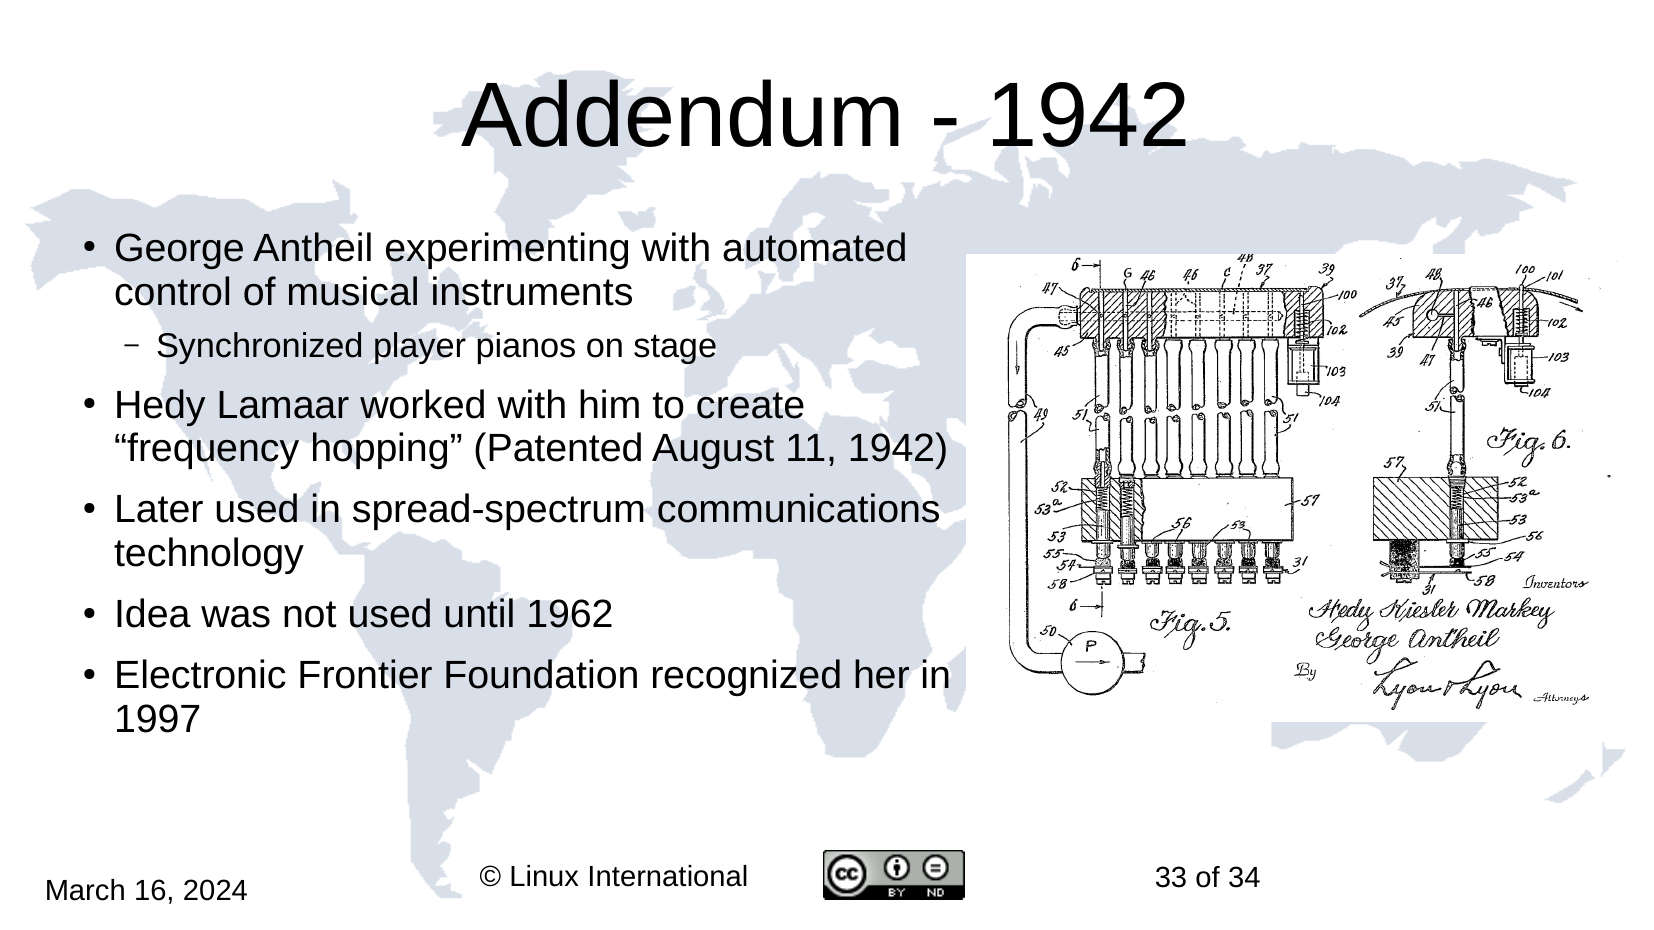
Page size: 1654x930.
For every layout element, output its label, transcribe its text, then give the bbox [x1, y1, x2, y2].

title Addendum - 1942 [82, 36, 1571, 193]
picture [0, 0, 1654, 930]
list George Antheil experimenting with automated control of musical instruments Synchronized player pianos on stage Hedy Lamaar worked with him to create “frequency hopping” (Patented August 11, 1942) Later used in spread-spectrum communications technology Idea was not used until 1962 Electronic Frontier Foundation recognized her in 1997 [72, 225, 961, 766]
